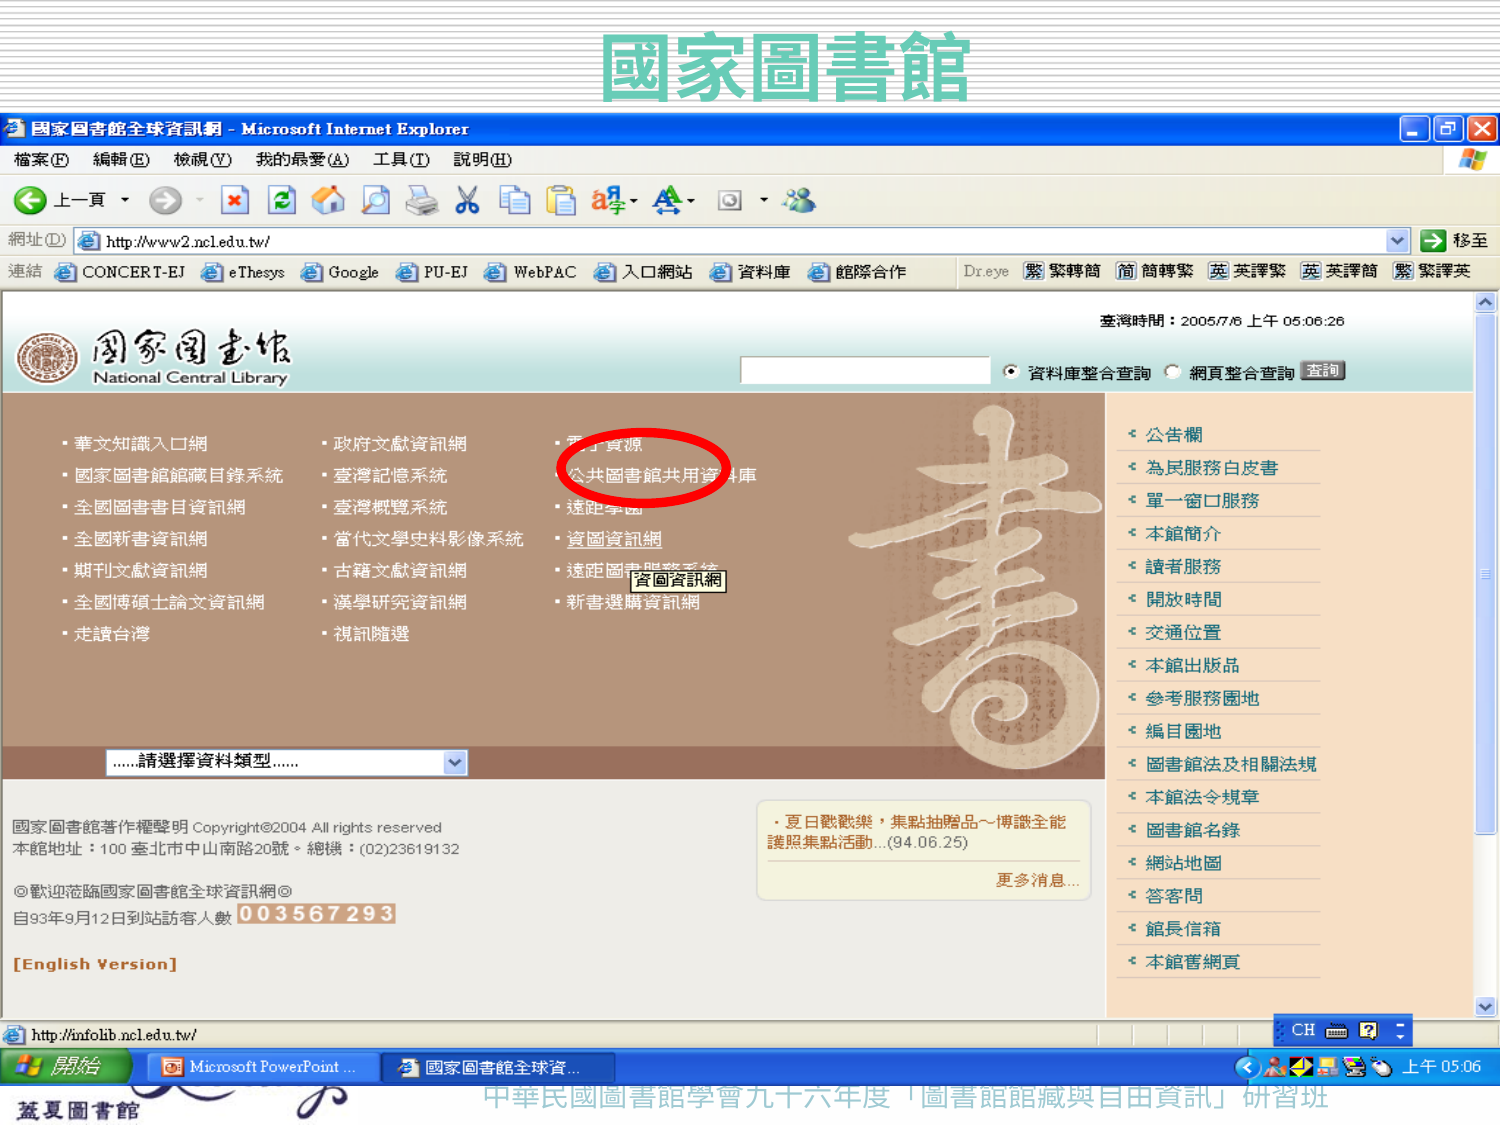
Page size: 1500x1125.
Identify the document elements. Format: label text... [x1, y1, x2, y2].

picture [0, 0, 1500, 1125]
title 國家圖書館 [135, 0, 1436, 113]
